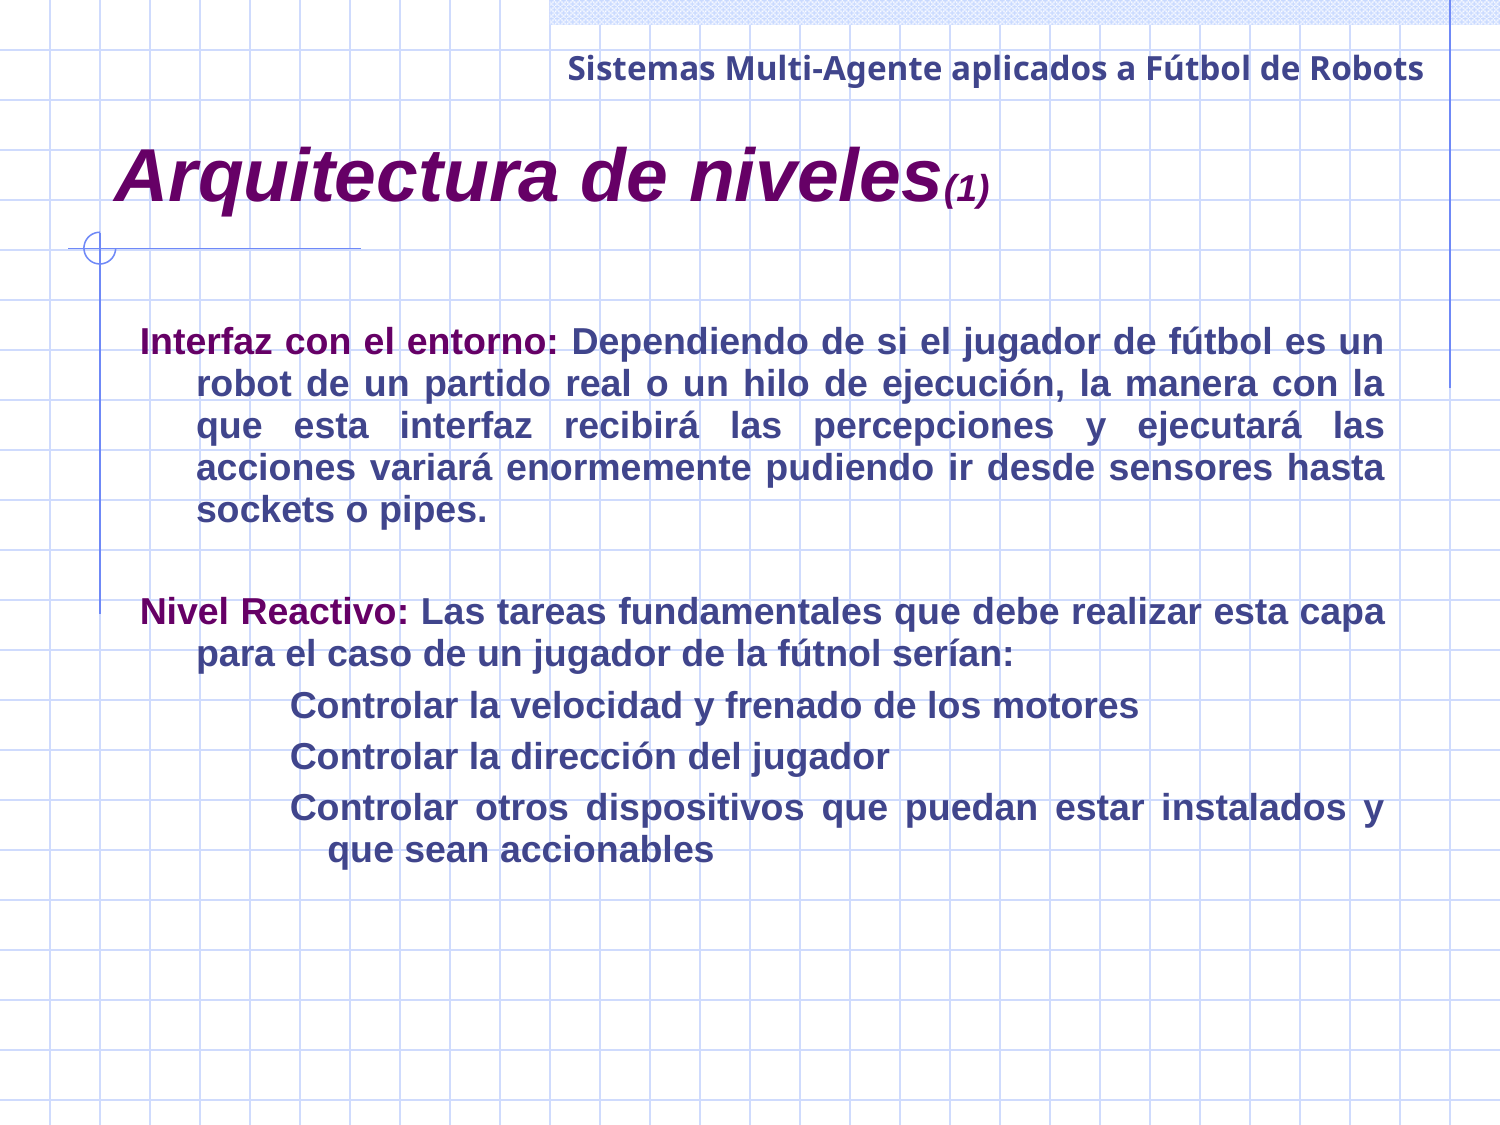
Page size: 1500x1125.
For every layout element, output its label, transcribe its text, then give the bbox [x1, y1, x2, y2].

text_box Interfaz con el entorno: Dependiendo de si el jugador de fútbol es un robot de un partido real o un hilo de ejecución, la manera con la que esta interfaz recibirá las percepciones y ejecutará las acciones variará enormemente pudiendo ir desde sensores hasta sockets o pipes. Nivel Reactivo: Las tareas fundamentales que debe realizar esta capa para el caso de un jugador de la fútnol serían: Controlar la velocidad y frenado de los motores Controlar la dirección del jugador Controlar otros dispositivos que puedan estar instalados y que sean accionables [125, 312, 1401, 1051]
picture [549, 0, 1449, 25]
picture [1451, 0, 1500, 25]
text_box Sistemas Multi-Agente aplicados a Fútbol de Robots [450, 37, 1441, 99]
title Arquitectura de niveles(1) [99, 99, 1500, 225]
